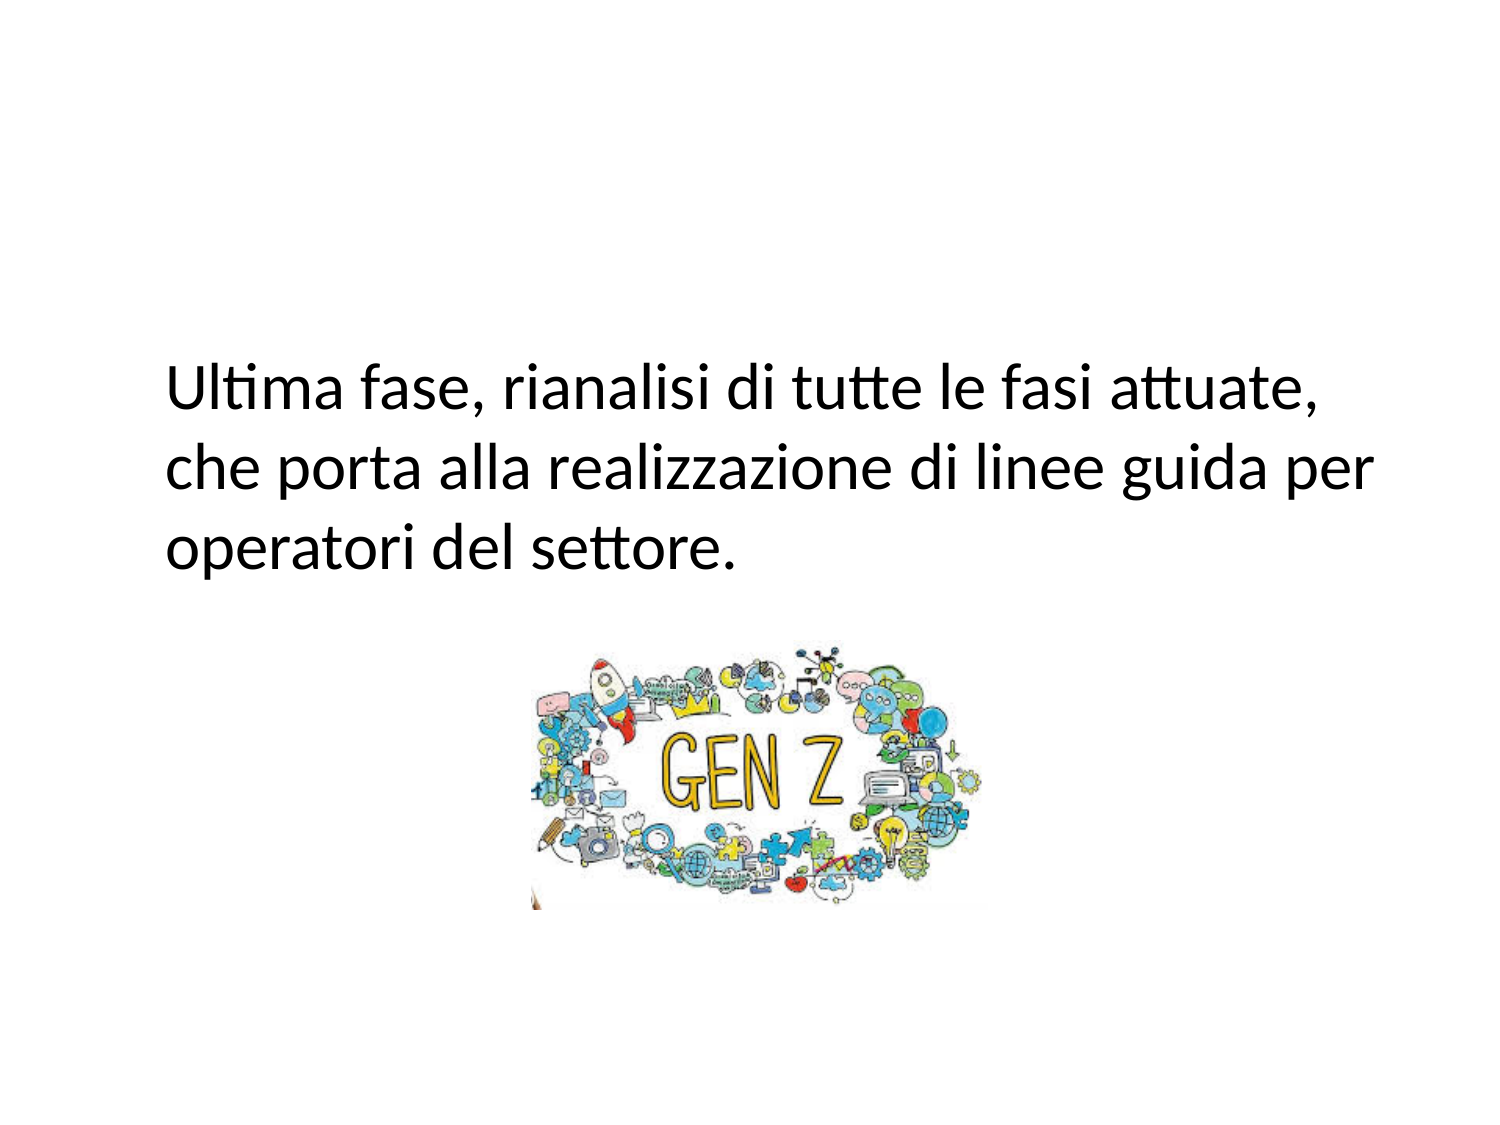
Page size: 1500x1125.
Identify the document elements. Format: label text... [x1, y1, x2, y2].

picture [531, 640, 988, 910]
text_box Ultima fase, rianalisi di tutte le fasi attuate, che porta alla realizzazione di linee guida per operatori del settore. [165, 342, 1394, 588]
